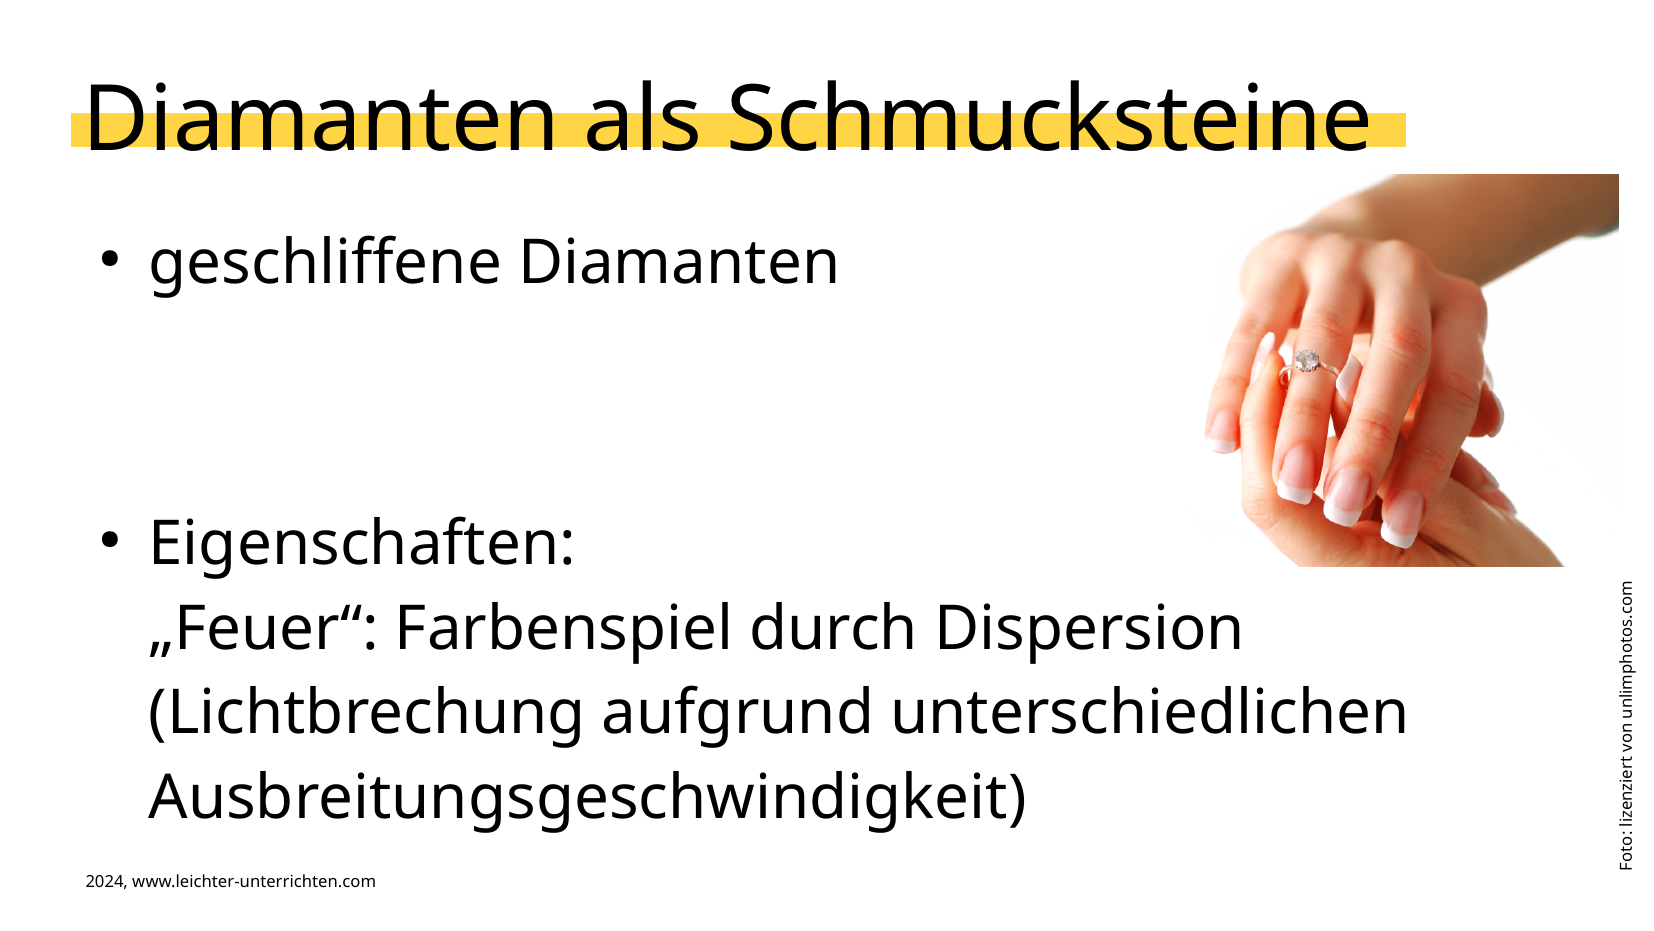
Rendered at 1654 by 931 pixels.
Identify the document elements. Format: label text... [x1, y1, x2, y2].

picture [1188, 174, 1619, 567]
title Diamanten als Schmucksteine [82, 37, 1571, 193]
text_box Foto: lizenziert von unlimphotos.com [1606, 567, 1645, 886]
list geschliffene Diamanten Eigenschaften: „Feuer“: Farbenspiel durch Dispersion (Lichtbrechung aufgrund unterschiedlichen Ausbreitungsgeschwindigkeit) [82, 217, 1571, 839]
